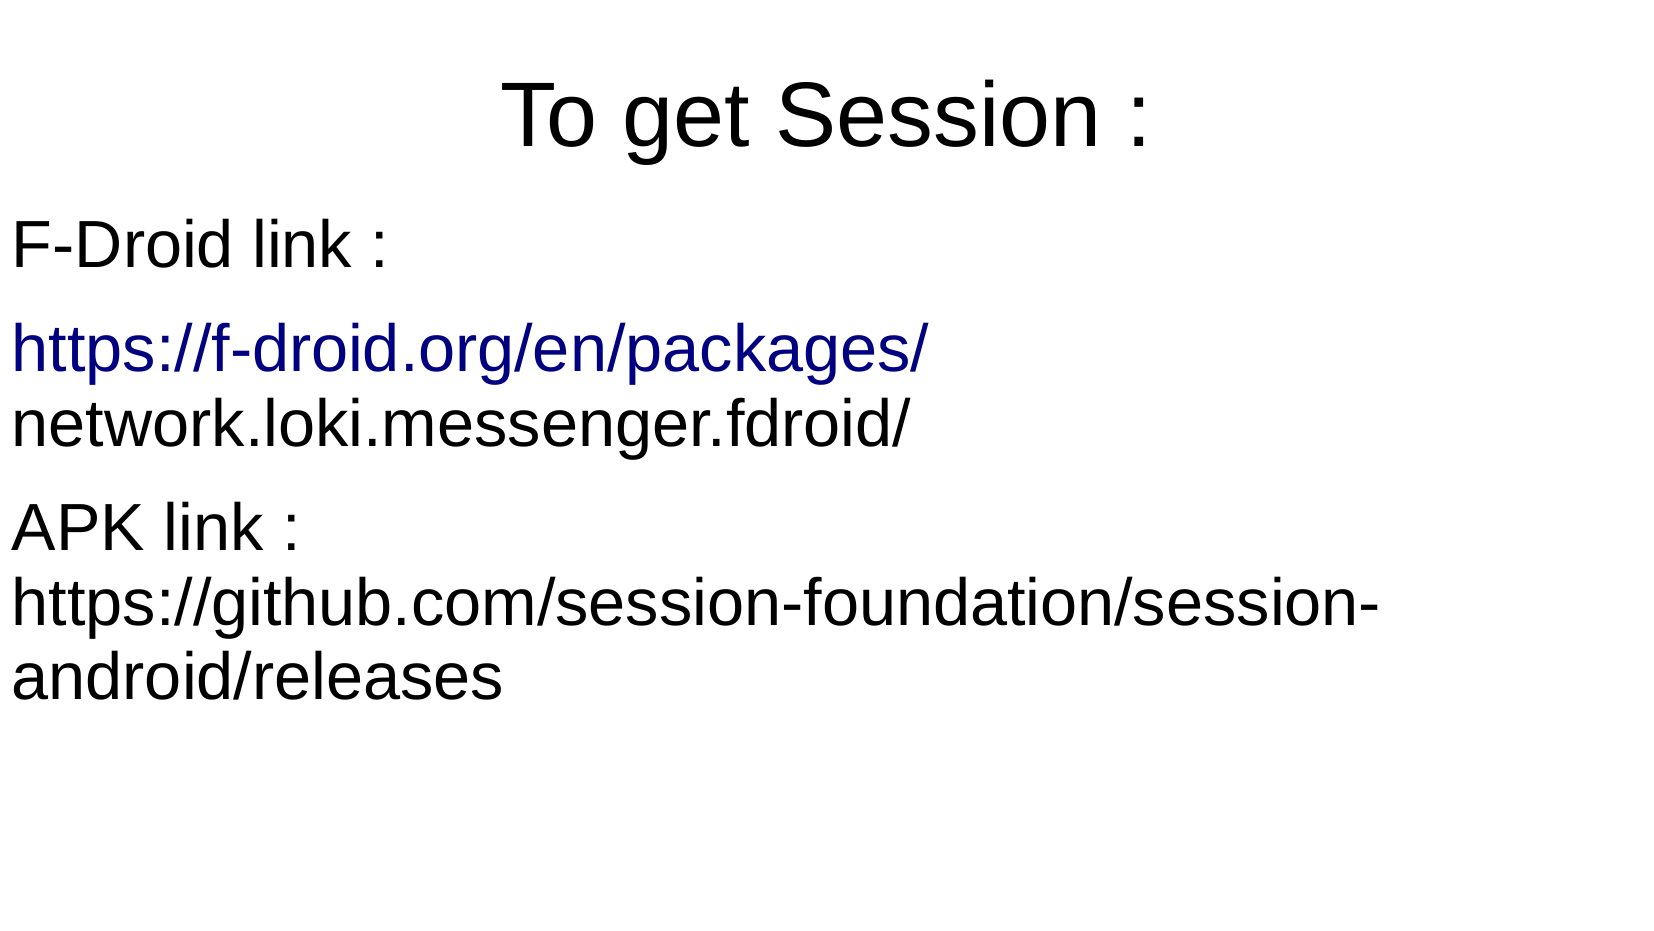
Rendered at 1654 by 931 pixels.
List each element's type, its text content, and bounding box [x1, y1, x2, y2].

list F-Droid link : https://f-droid.org/en/packages/ network.loki.messenger.fdroid/ APK link : https://github.com/session-foundation/session-android/releases [0, 206, 1636, 747]
title To get Session : [82, 37, 1571, 193]
